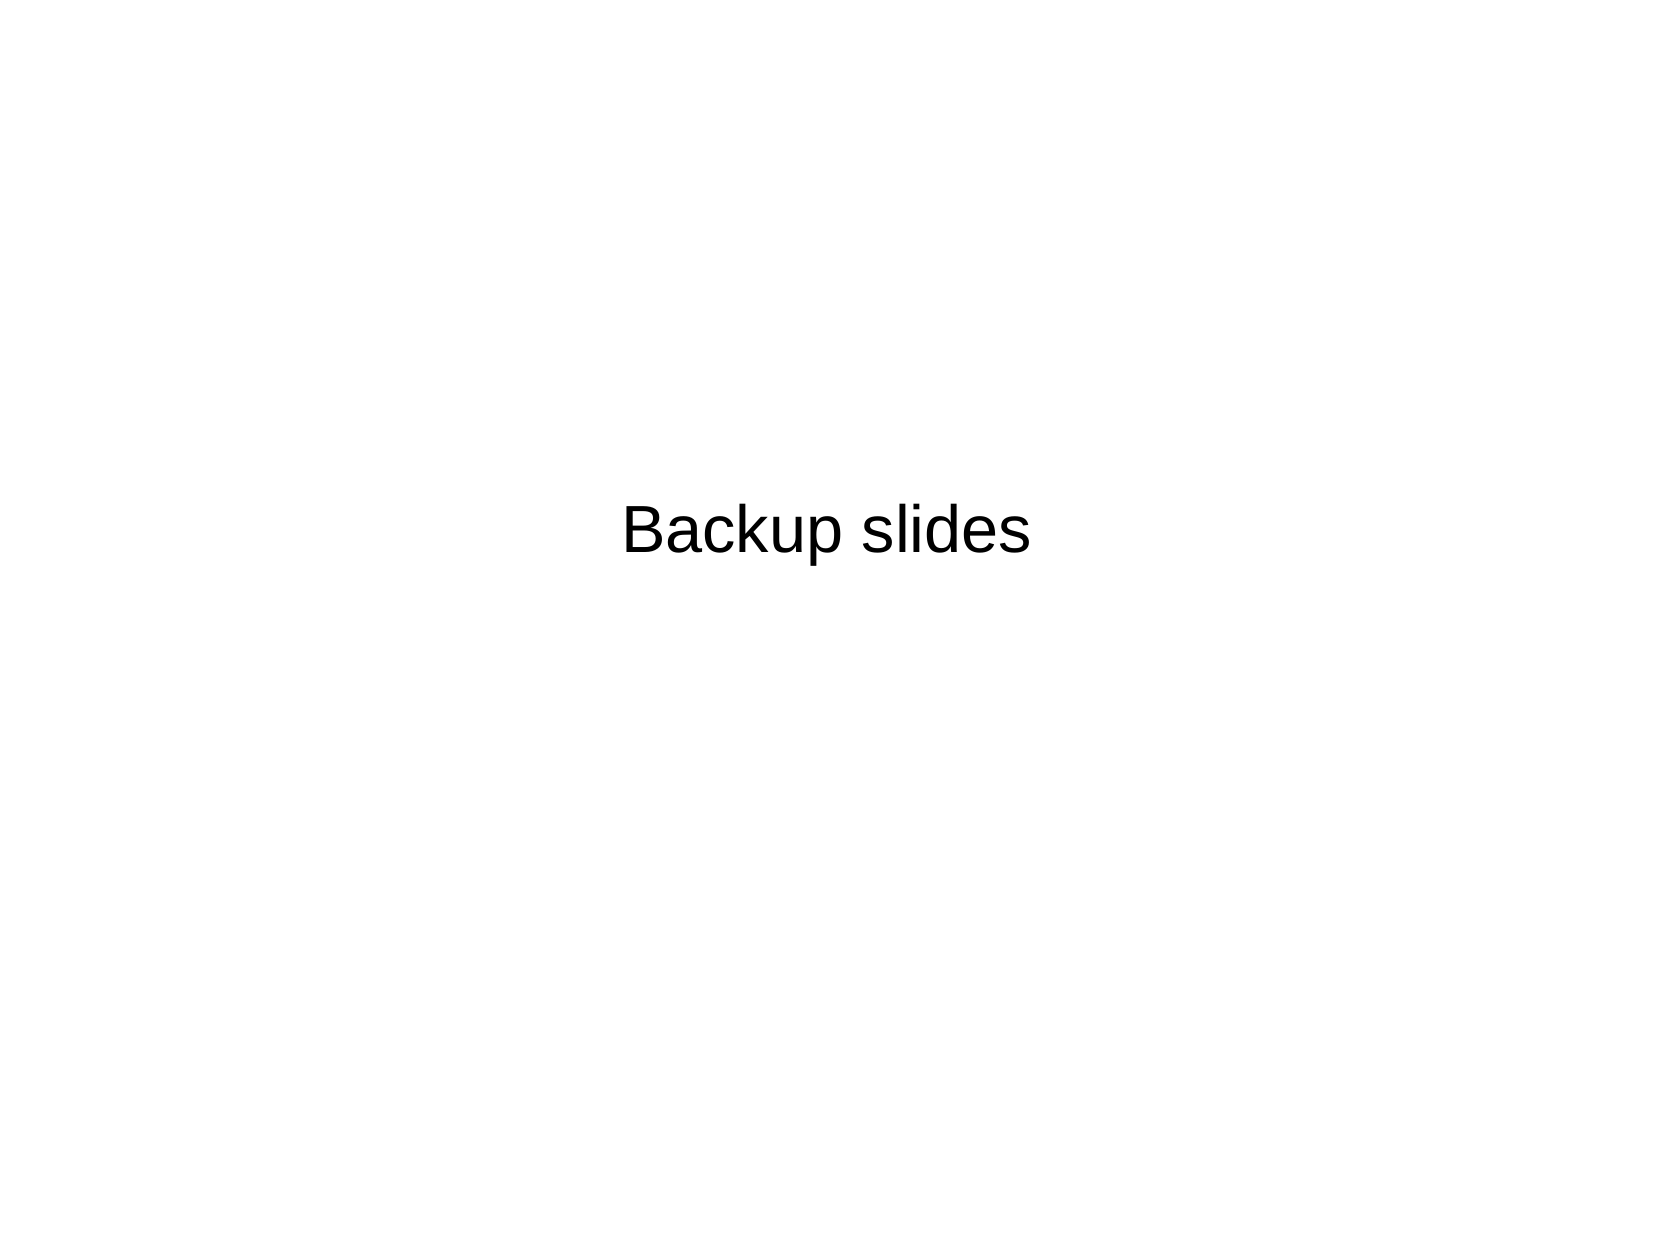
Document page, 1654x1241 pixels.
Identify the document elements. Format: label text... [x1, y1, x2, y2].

subtitle Backup slides [82, 49, 1571, 1010]
